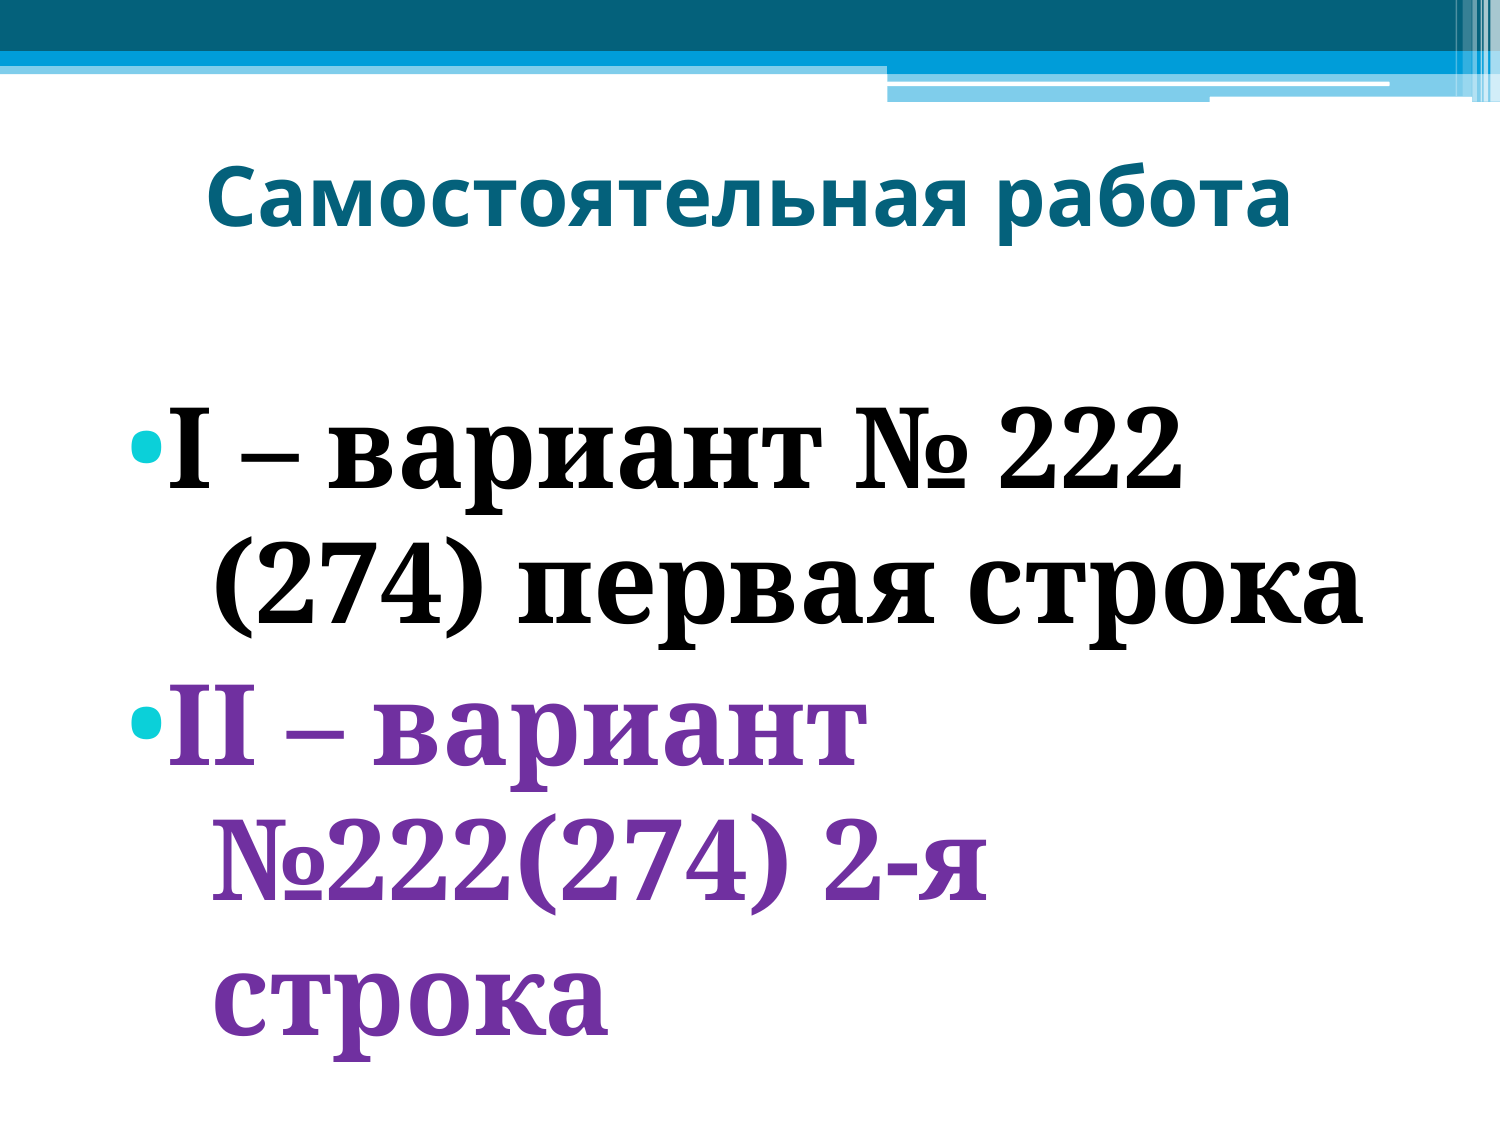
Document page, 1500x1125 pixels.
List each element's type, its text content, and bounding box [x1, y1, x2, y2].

title Самостоятельная работа [75, 105, 1426, 282]
list I – вариант № 222 (274) первая строка II – вариант №222(274) 2-я строка [75, 368, 1426, 1079]
